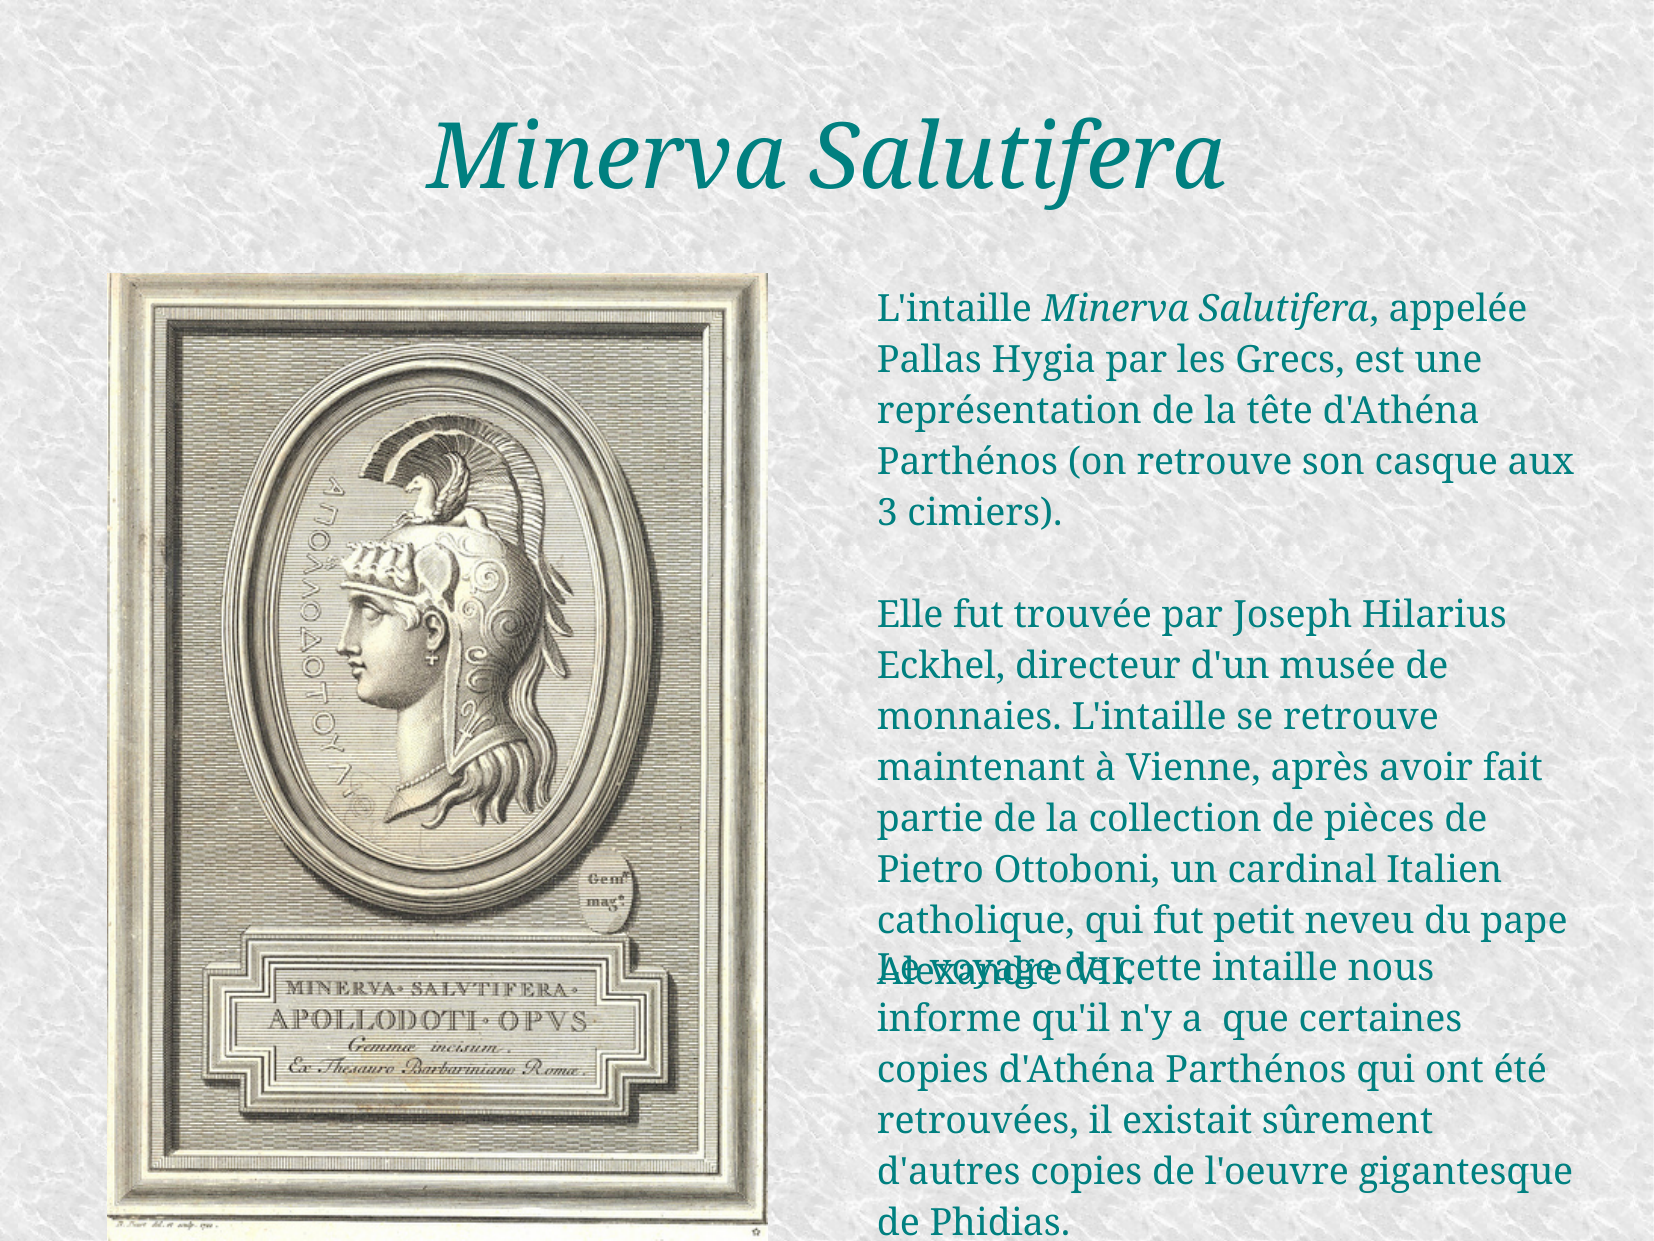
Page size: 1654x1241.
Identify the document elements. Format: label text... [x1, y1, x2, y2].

text_box L'intaille Minerva Salutifera, appelée Pallas Hygia par les Grecs, est une représentation de la tête d'Athéna Parthénos (on retrouve son casque aux 3 cimiers). Elle fut trouvée par Joseph Hilarius Eckhel, directeur d'un musée de monnaies. L'intaille se retrouve maintenant à Vienne, après avoir fait partie de la collection de pièces de Pietro Ottoboni, un cardinal Italien catholique, qui fut petit neveu du pape Alexandre VII. [862, 273, 1619, 892]
title Minerva Salutifera [82, 49, 1571, 257]
text_box Le voyage de cette intaille nous informe qu'il n'y a que certaines copies d'Athéna Parthénos qui ont été retrouvées, il existait sûrement d'autres copies de l'oeuvre gigantesque de Phidias. [862, 933, 1595, 1200]
picture [0, 0, 1654, 1241]
